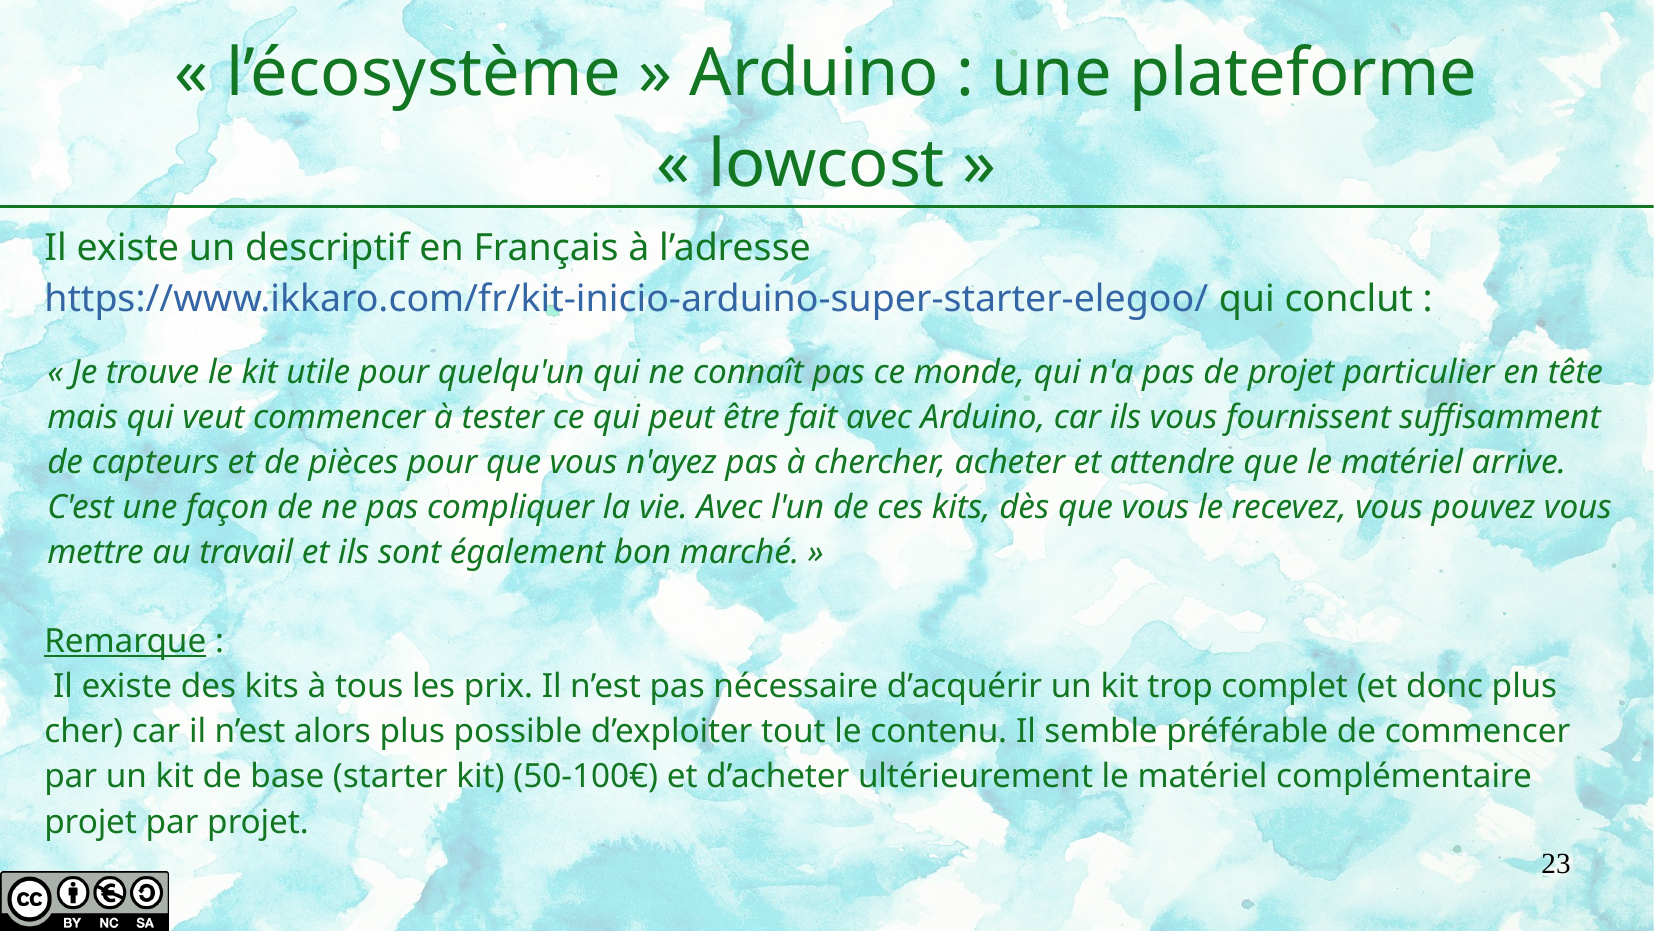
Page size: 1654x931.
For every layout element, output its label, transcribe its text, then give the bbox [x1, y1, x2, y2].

picture [0, 871, 169, 931]
text_box Remarque : Il existe des kits à tous les prix. Il n’est pas nécessaire d’acquérir un kit trop complet (et donc plus cher) car il n’est alors plus possible d’exploiter tout le contenu. Il semble préférable de commencer par un kit de base (starter kit) (50-100€) et d’acheter ultérieurement le matériel complémentaire projet par projet. [29, 609, 1625, 851]
list « Je trouve le kit utile pour quelqu'un qui ne connaît pas ce monde, qui n'a pas de projet particulier en tête mais qui veut commencer à tester ce qui peut être fait avec Arduino, car ils vous fournissent suffisamment de capteurs et de pièces pour que vous n'ayez pas à chercher, acheter et attendre que le matériel arrive. C'est une façon de ne pas compliquer la vie. Avec l'un de ces kits, dès que vous le recevez, vous pouvez vous mettre au travail et ils sont également bon marché. » [47, 347, 1625, 597]
title « l’écosystème » Arduino : une plateforme « lowcost » [82, 23, 1571, 206]
text_box Il existe un descriptif en Français à l’adresse https://www.ikkaro.com/fr/kit-inicio-arduino-super-starter-elegoo/ qui conclut : [29, 212, 1625, 331]
